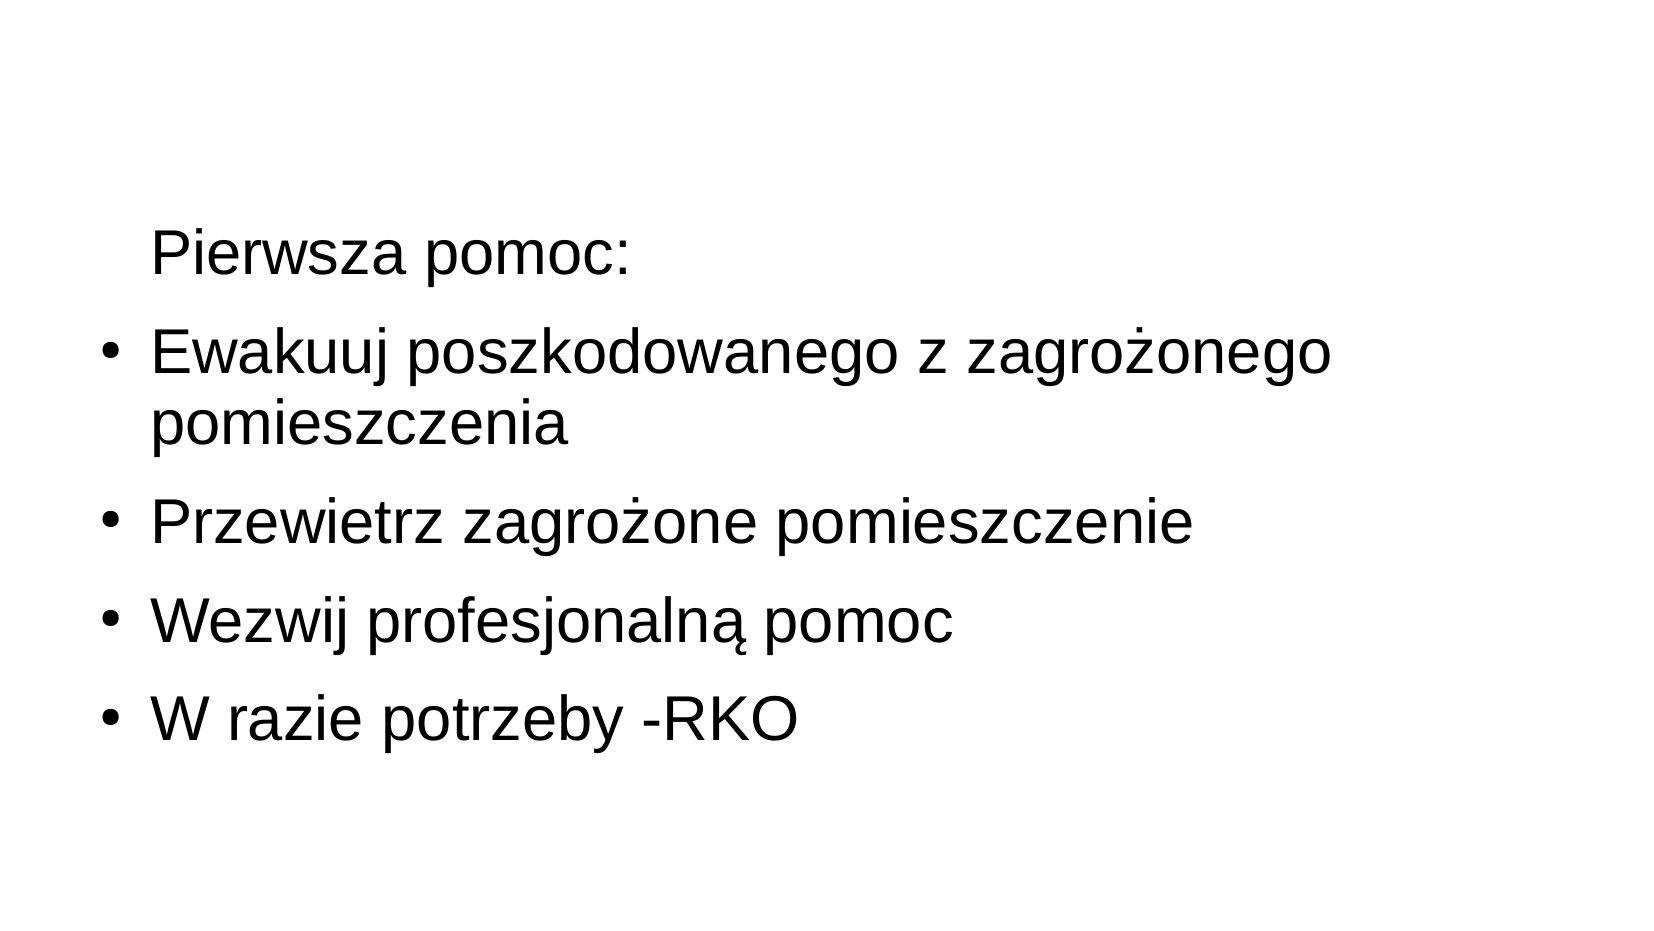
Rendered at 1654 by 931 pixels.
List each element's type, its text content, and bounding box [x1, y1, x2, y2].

list Pierwsza pomoc: Ewakuuj poszkodowanego z zagrożonego pomieszczenia Przewietrz zagrożone pomieszczenie Wezwij profesjonalną pomoc W razie potrzeby -RKO [82, 217, 1571, 758]
